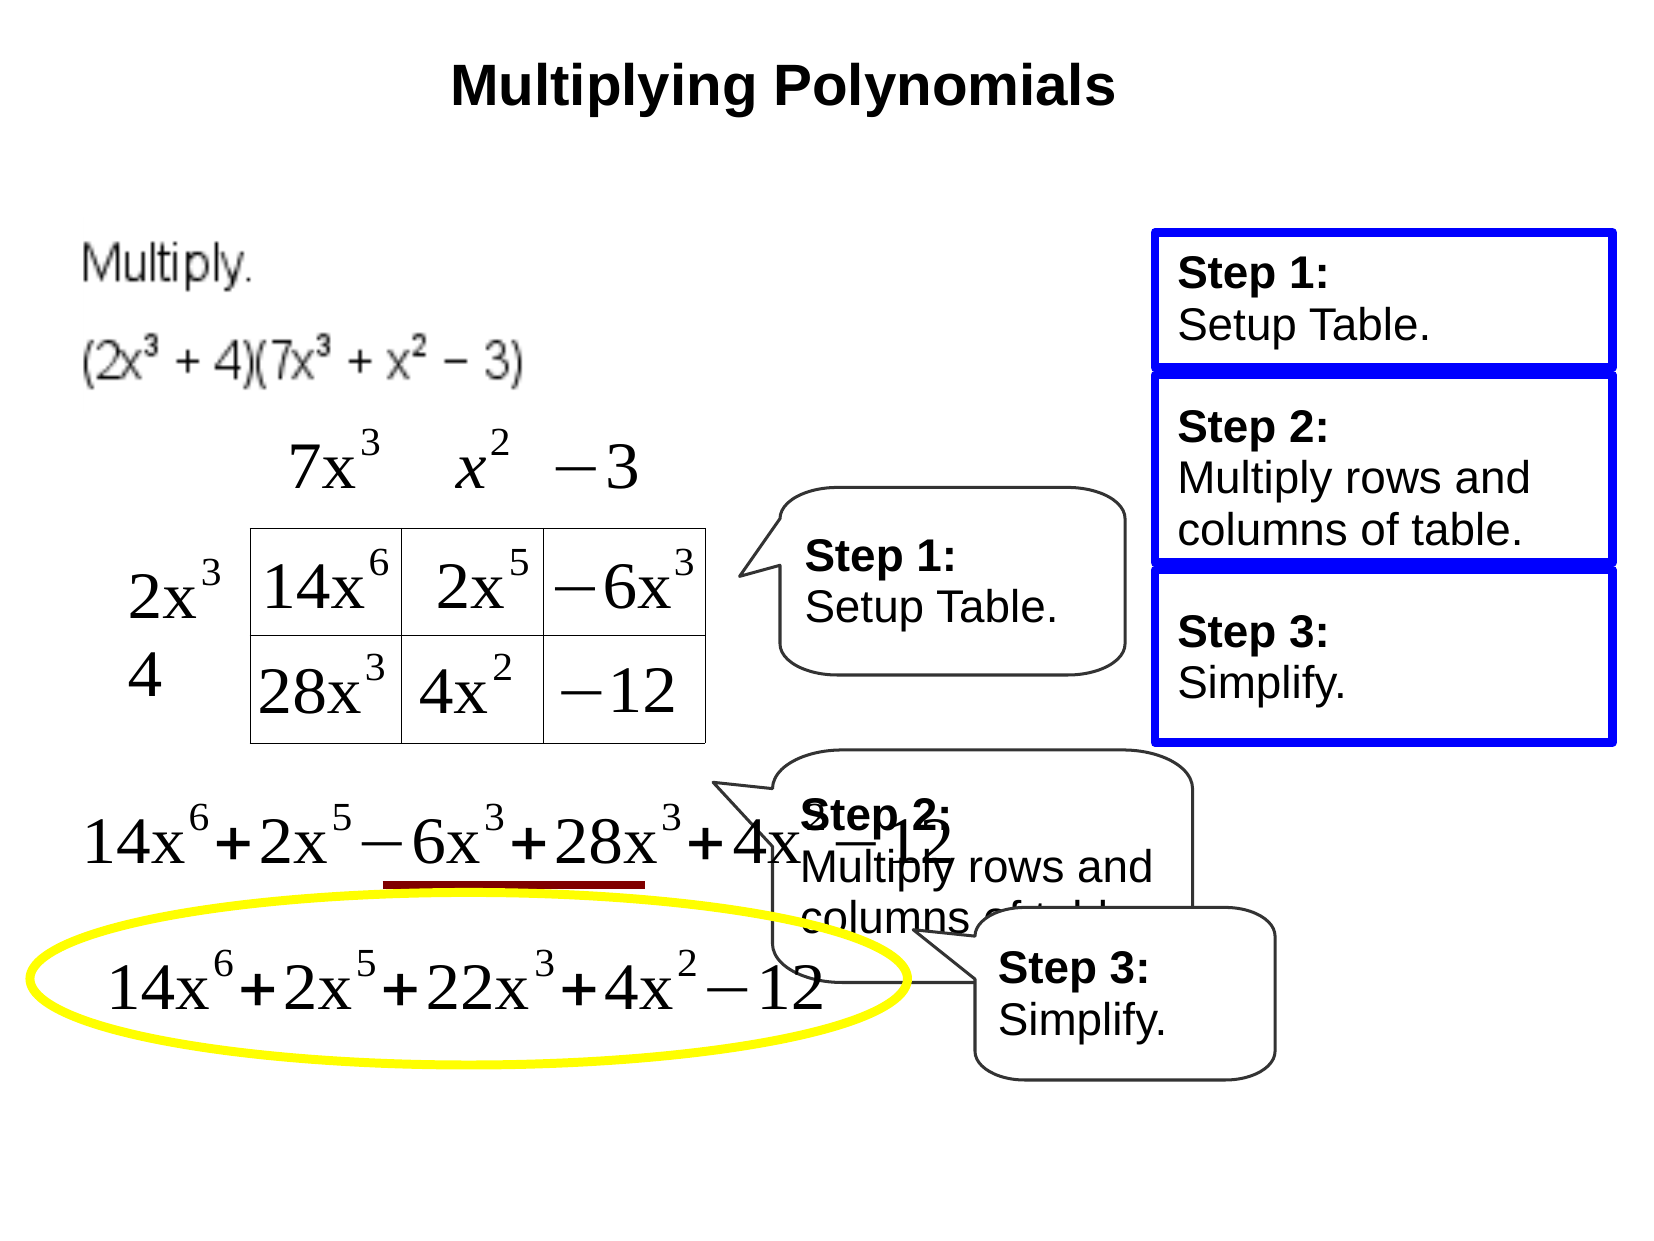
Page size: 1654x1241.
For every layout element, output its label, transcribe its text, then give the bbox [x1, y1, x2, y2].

text_box Step 1: Setup Table. Step 2: Multiply rows and columns of table. Step 3: Simplify. [1162, 574, 1608, 738]
picture [82, 217, 1103, 413]
table_header [544, 529, 705, 635]
text_box Multiplying Polynomials [97, 45, 1471, 127]
chart [75, 794, 961, 878]
table_cell [251, 636, 401, 743]
chart [427, 539, 536, 623]
table_cell [544, 636, 705, 743]
text_box Step 1: Setup Table. Step 2: Multiply rows and columns of table. Step 3: Simplify. [1162, 240, 1621, 972]
chart [410, 644, 521, 728]
chart [541, 539, 702, 623]
text_box Step 1: Setup Table. [739, 487, 1126, 676]
chart [249, 644, 393, 728]
text_box Step 1: Setup Table. Step 2: Multiply rows and columns of table. Step 3: Simplify. [1162, 240, 1608, 363]
chart [280, 420, 646, 503]
chart [547, 653, 685, 728]
text_box Step 1: Setup Table. Step 2: Multiply rows and columns of table. Step 3: Simplify. [1162, 379, 1608, 558]
chart [99, 941, 833, 1025]
chart [119, 549, 228, 711]
chart [255, 539, 396, 623]
text_box Step 2: Multiply rows and columns of table. [772, 922, 902, 983]
text_box Step 3: Simplify. [913, 907, 1276, 1081]
text_box Step 2: Multiply rows and columns of table. [713, 749, 1193, 983]
table_cell [402, 636, 543, 743]
table_header [251, 529, 401, 635]
table_header [402, 529, 543, 635]
